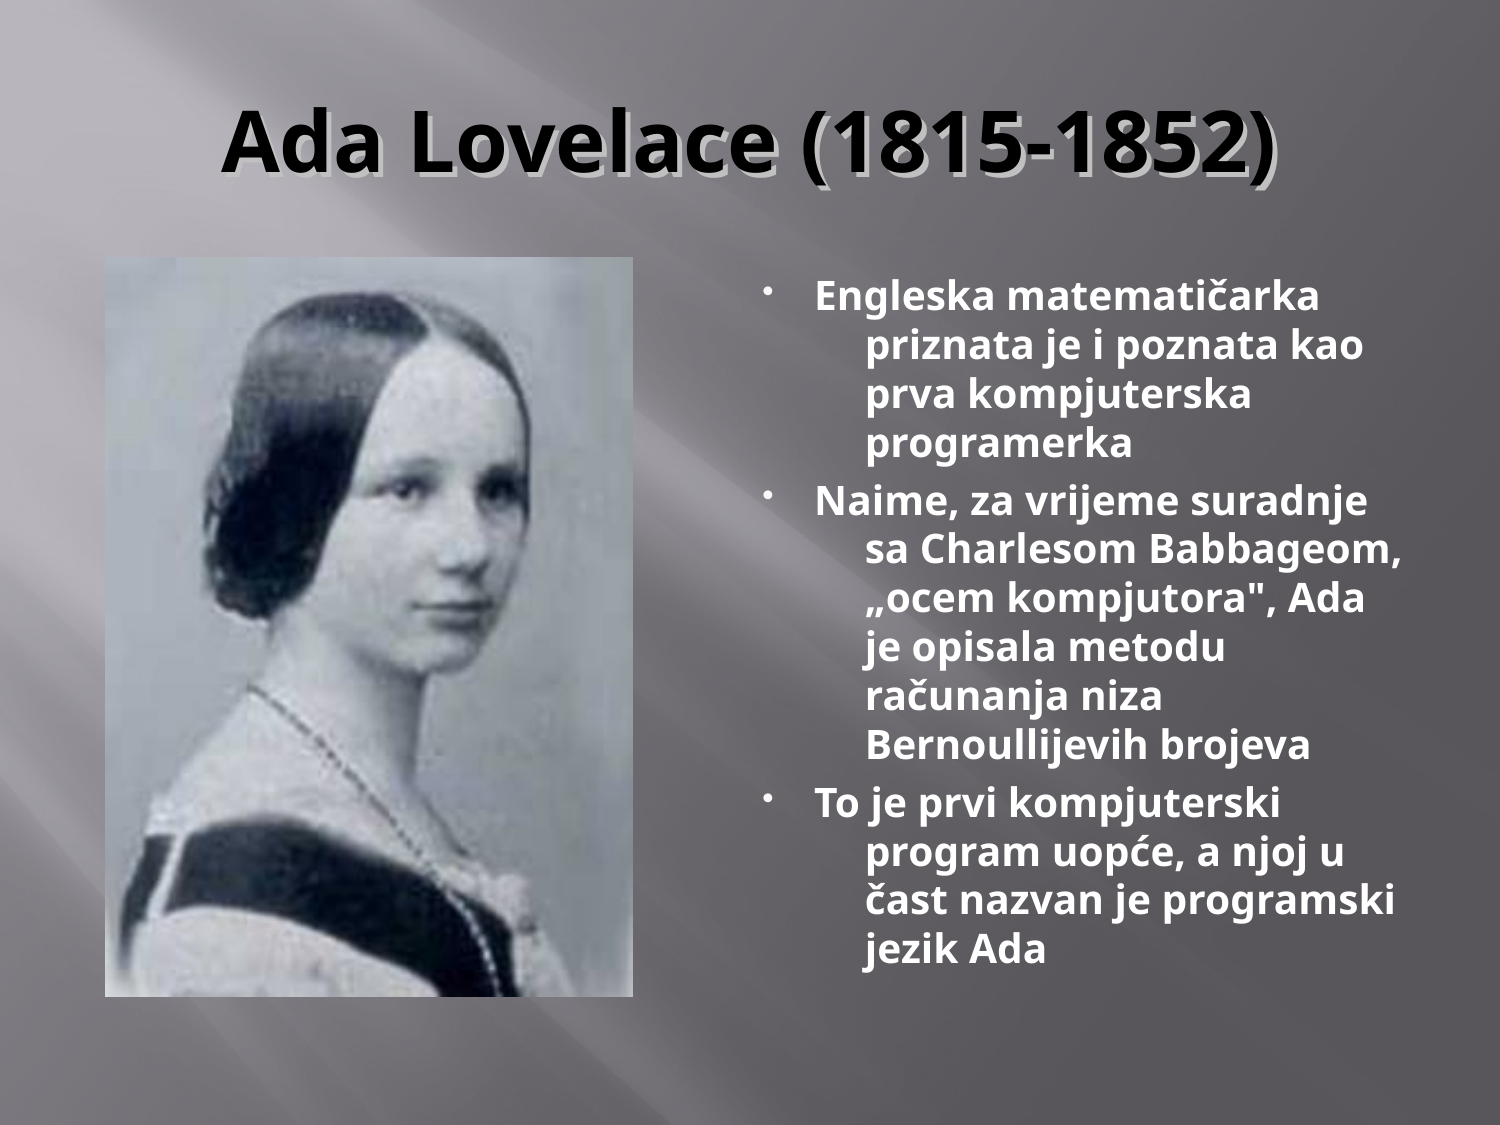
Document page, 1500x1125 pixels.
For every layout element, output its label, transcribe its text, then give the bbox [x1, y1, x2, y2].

picture [105, 257, 633, 997]
title Ada Lovelace (1815-1852) [75, 45, 1426, 233]
list Engleska matematičarka priznata je i poznata kao prva kompjuterska programerka Naime, za vrijeme suradnje sa Charlesom Babbageom, „ocem kompjutora", Ada je opisala metodu računanja niza Bernoullijevih brojeva To je prvi kompjuterski program uopće, a njoj u čast nazvan je programski jezik Ada [714, 262, 1426, 1005]
